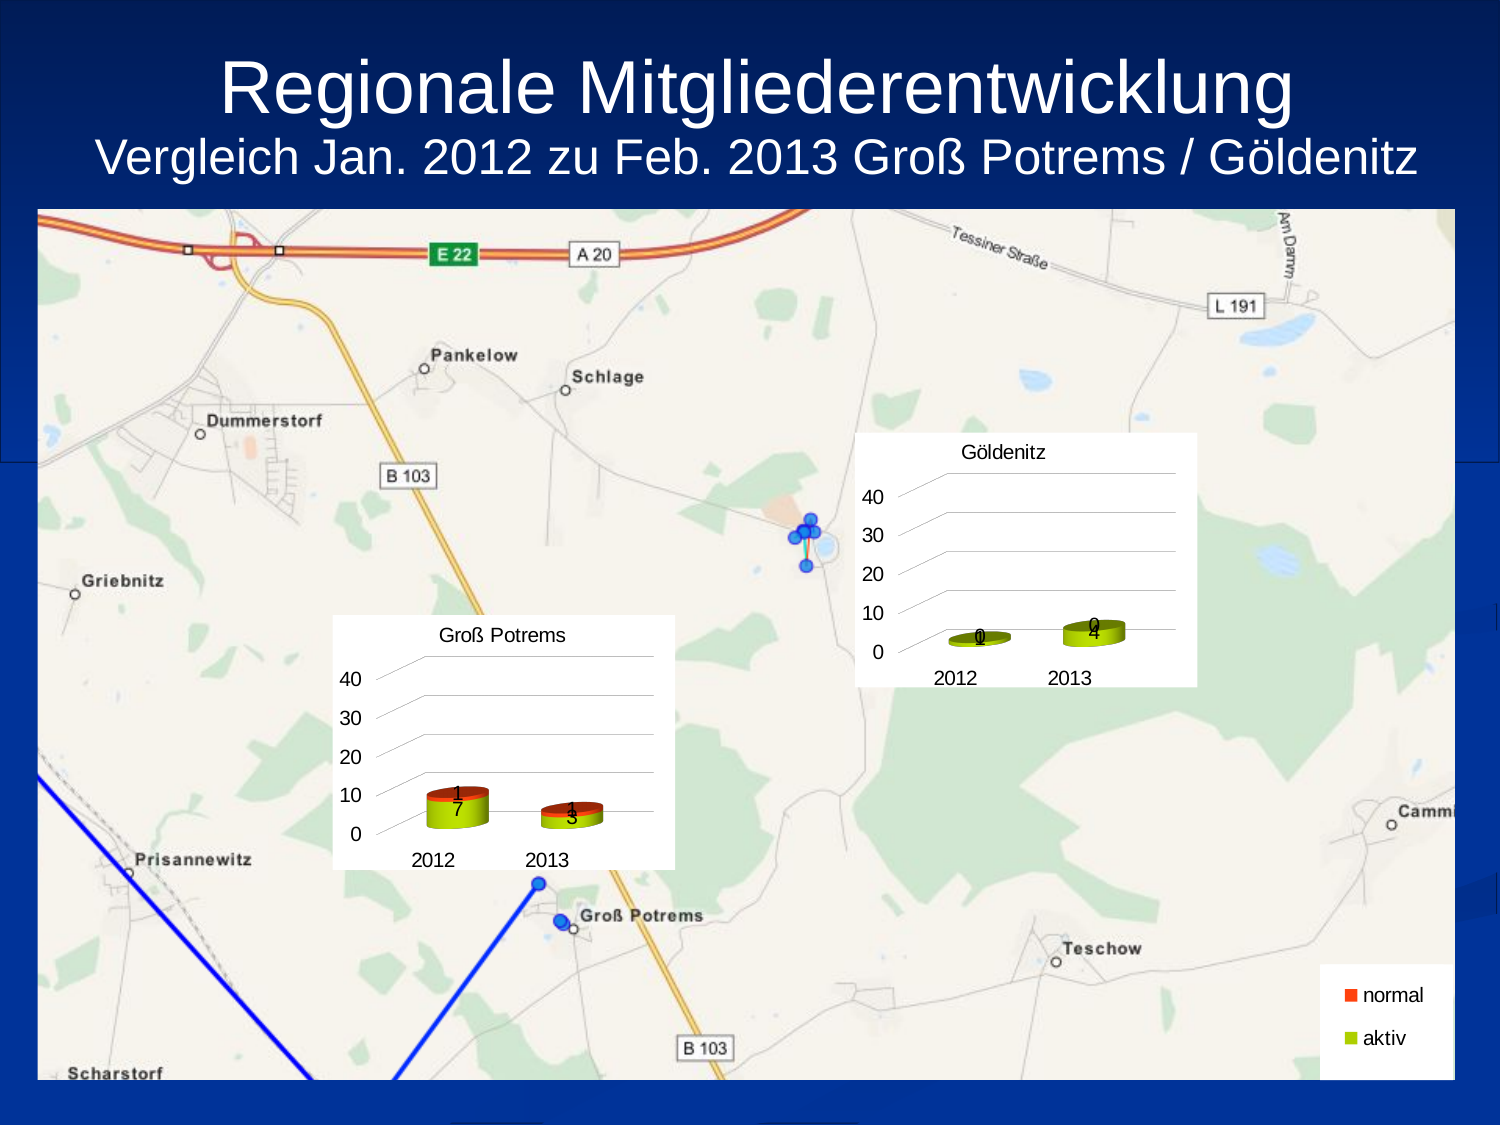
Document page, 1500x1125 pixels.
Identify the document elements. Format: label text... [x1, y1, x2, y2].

picture [37, 209, 1456, 1081]
title Regionale Mitgliederentwicklung Vergleich Jan. 2012 zu Feb. 2013 Groß Potrems / Göldenitz [75, 17, 1441, 213]
chart [1320, 964, 1454, 1081]
chart [855, 432, 1198, 691]
chart [332, 615, 676, 873]
